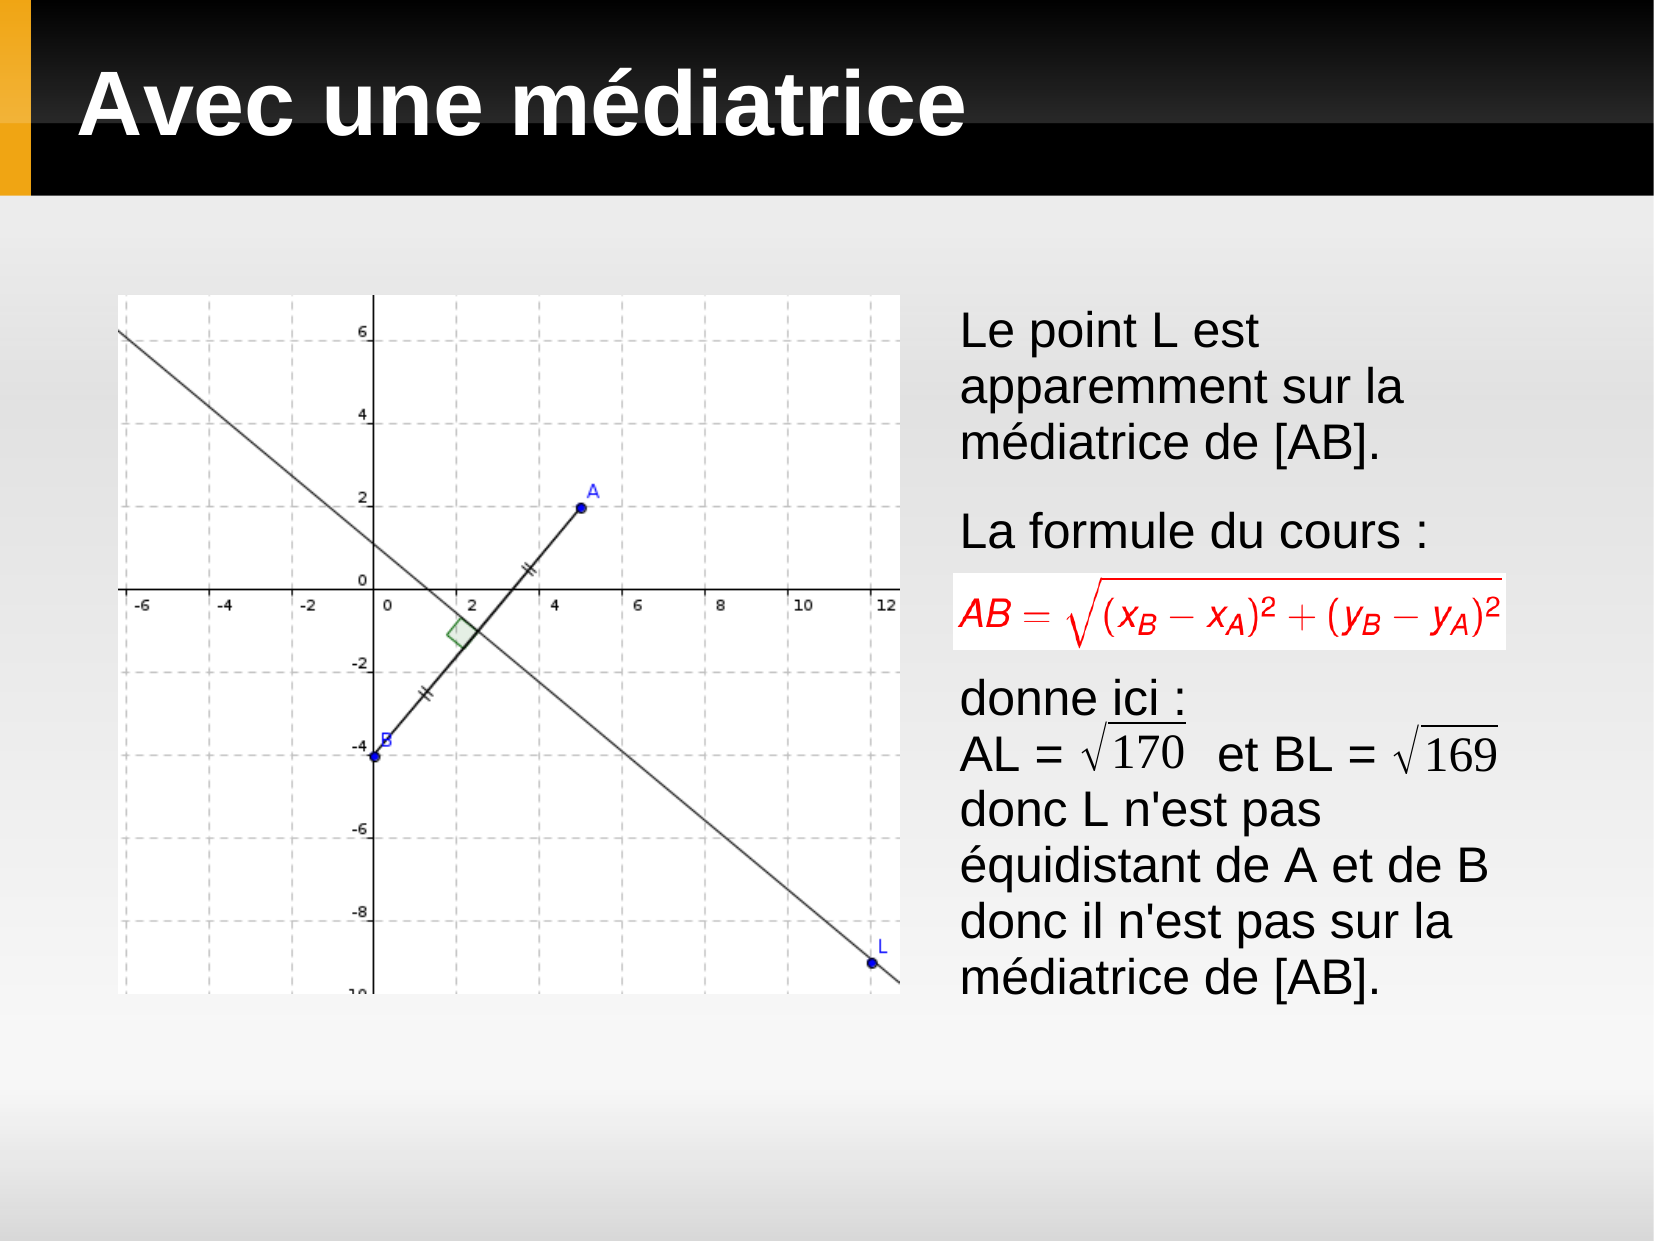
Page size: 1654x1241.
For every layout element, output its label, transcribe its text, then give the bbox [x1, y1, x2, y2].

chart [1380, 722, 1510, 782]
picture [0, 0, 1654, 1241]
title Avec une médiatrice [76, 0, 1565, 208]
text_box La formule du cours : donne ici : AL = et BL = donc L n'est pas équidistant de A et de B donc il n'est pas sur la médiatrice de [AB]. [944, 495, 1565, 1017]
text_box Le point L est apparemment sur la médiatrice de [AB]. [944, 295, 1565, 479]
chart [1067, 718, 1197, 779]
